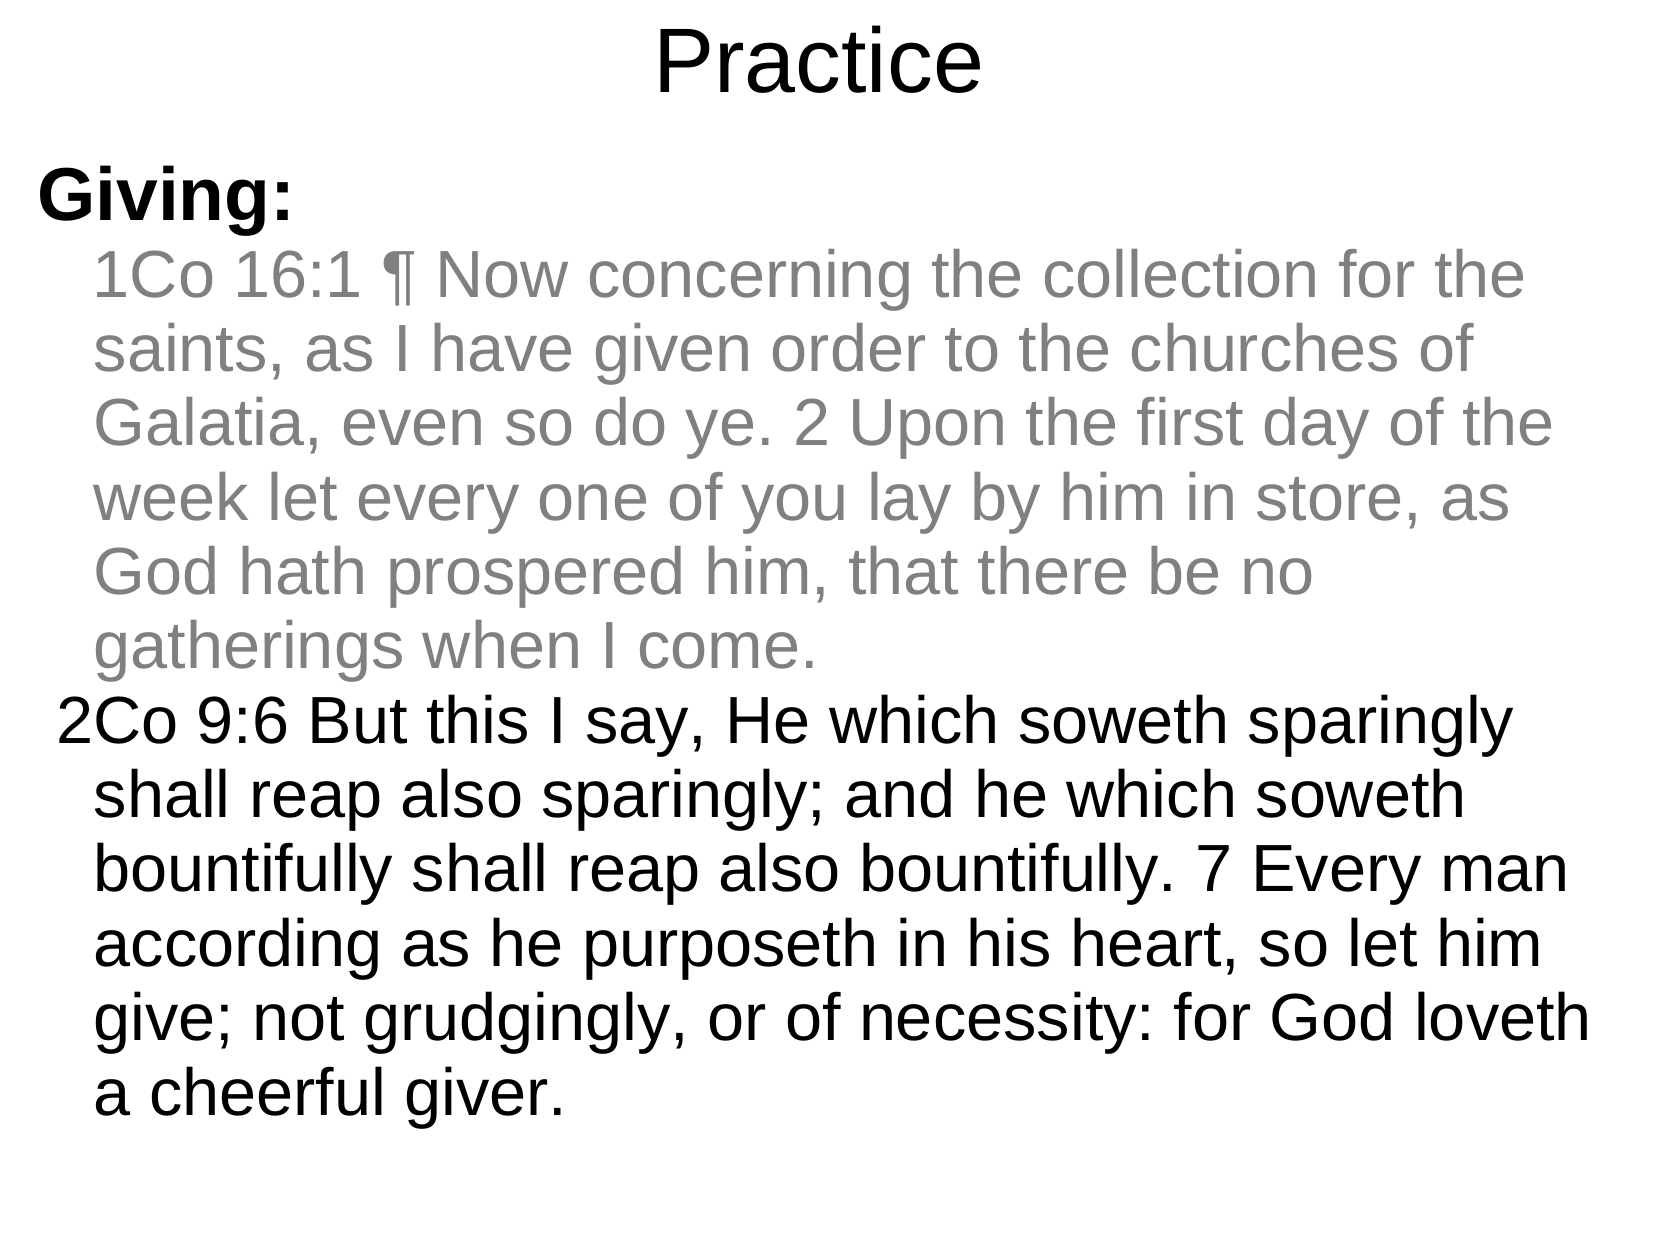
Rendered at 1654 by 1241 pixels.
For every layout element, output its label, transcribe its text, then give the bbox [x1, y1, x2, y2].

title Practice [75, 0, 1564, 75]
subtitle Giving: 1Co 16:1 ¶ Now concerning the collection for the saints, as I have given order to the churches of Galatia, even so do ye. 2 Upon the first day of the week let every one of you lay by him in store, as God hath prospered him, that there be no gatherings when I come. 2Co 9:6 But this I say, He which soweth sparingly shall reap also sparingly; and he which soweth bountifully shall reap also bountifully. 7 Every man according as he purposeth in his heart, so let him give; not grudgingly, or of necessity: for God loveth a cheerful giver. [37, 75, 1601, 1205]
